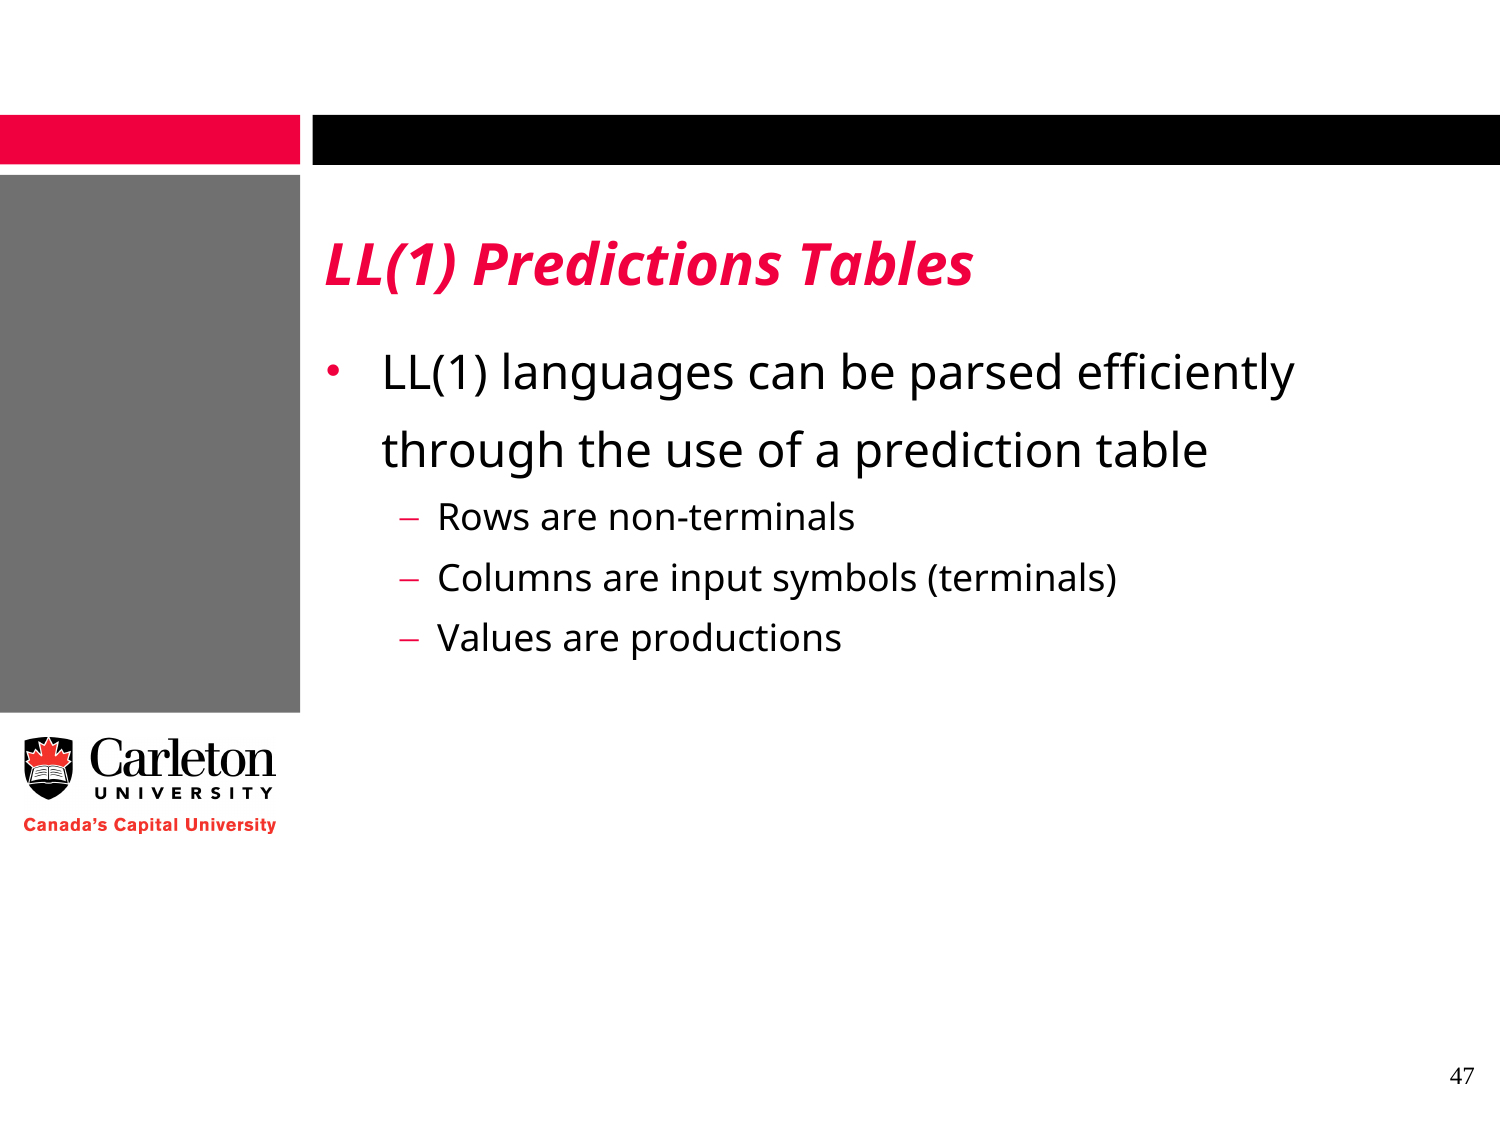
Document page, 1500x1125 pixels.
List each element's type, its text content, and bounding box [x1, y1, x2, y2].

list LL(1) languages can be parsed efficiently through the use of a prediction table Rows are non-terminals Columns are input symbols (terminals) Values are productions [324, 324, 1450, 1068]
title LL(1) Predictions Tables [324, 187, 1450, 324]
picture [24, 737, 276, 834]
